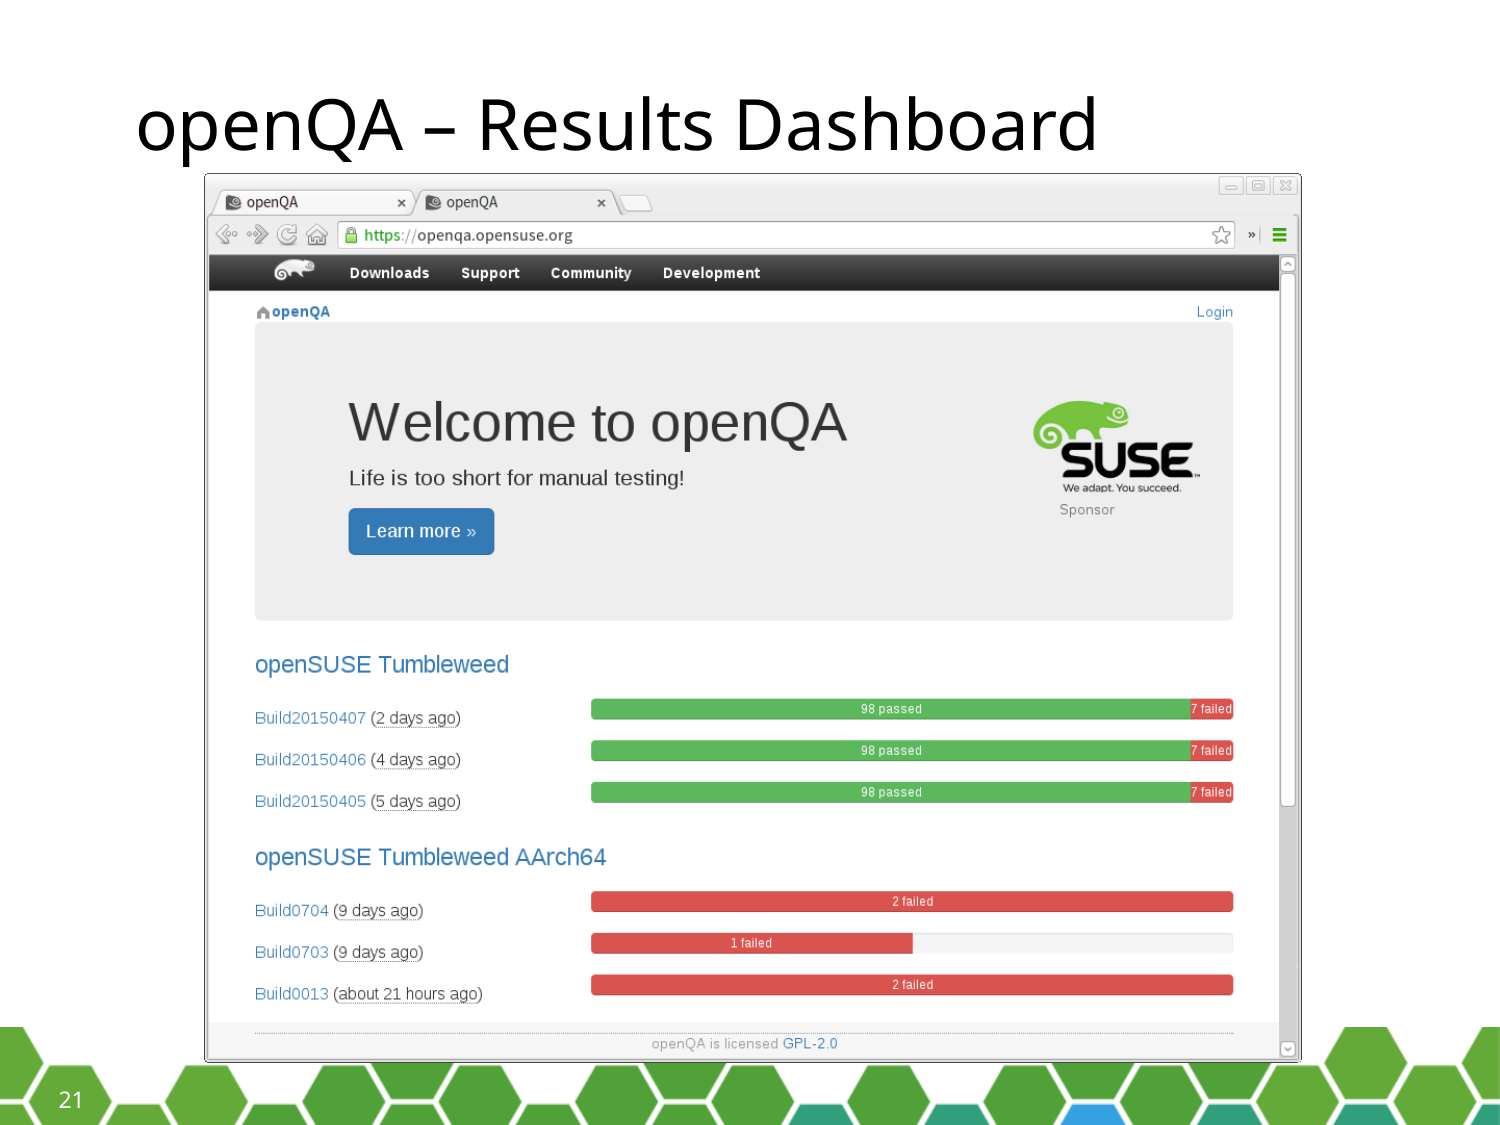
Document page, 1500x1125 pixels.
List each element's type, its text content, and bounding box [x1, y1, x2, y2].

picture [0, 173, 1500, 1125]
title openQA – Results Dashboard [135, 41, 1372, 204]
